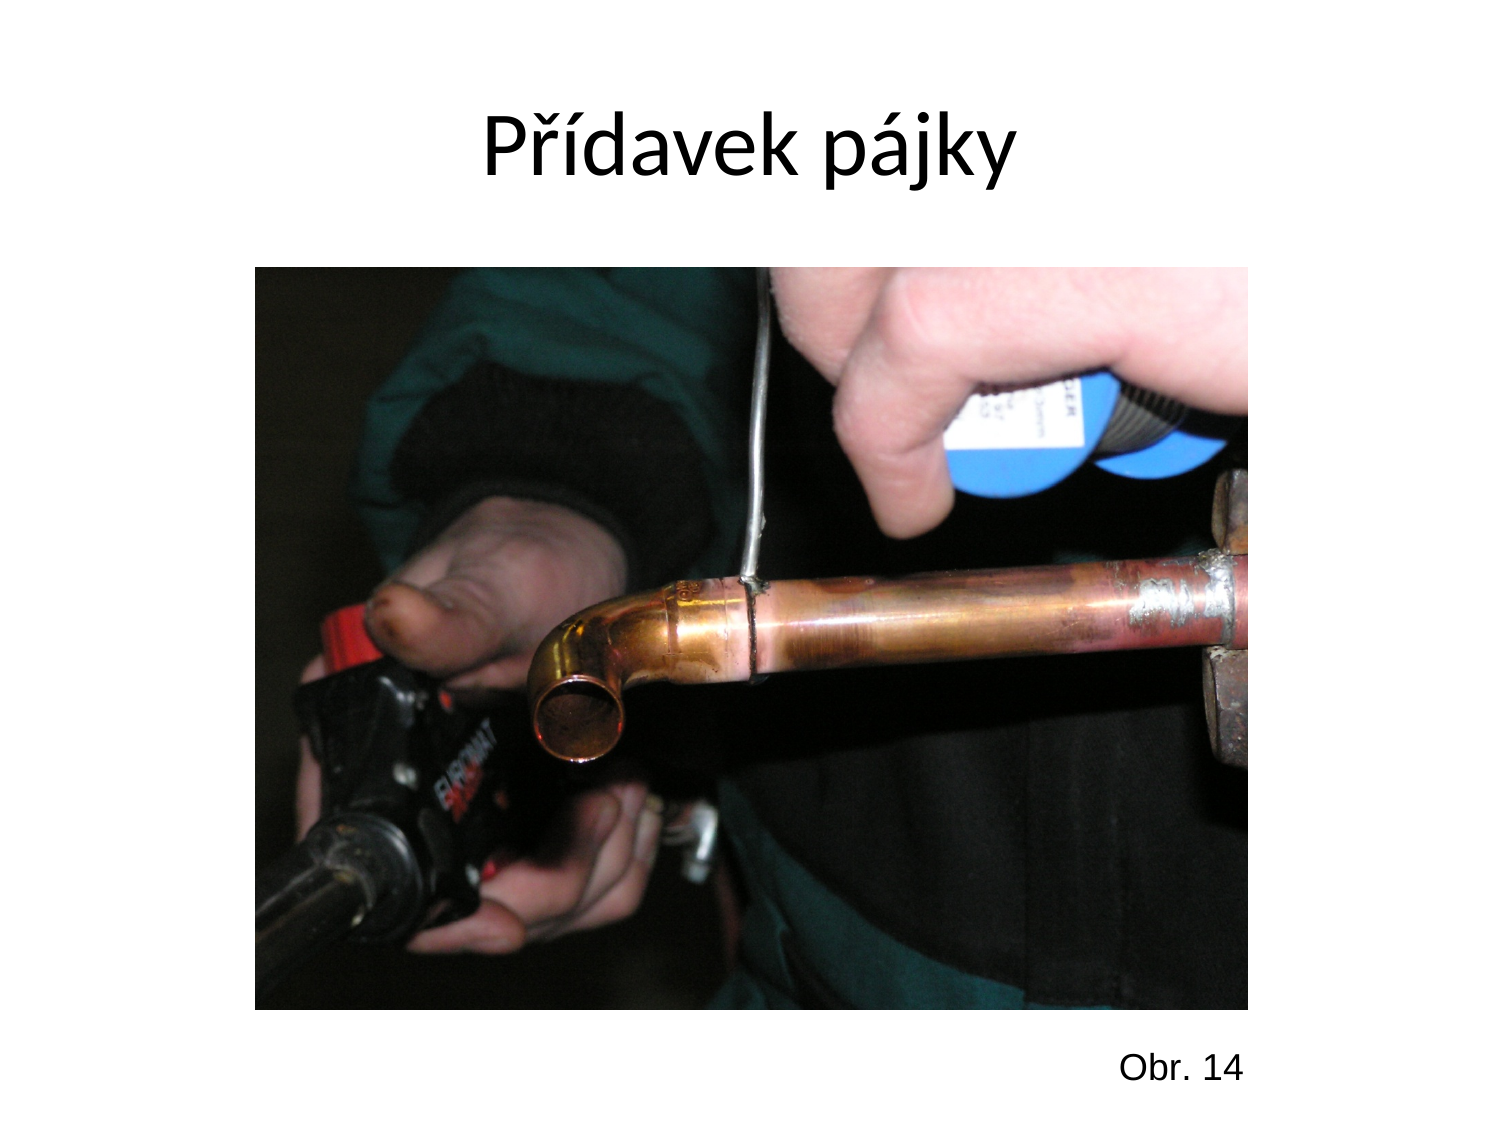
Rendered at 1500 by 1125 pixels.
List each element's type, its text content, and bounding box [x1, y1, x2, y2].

text_box Obr. 14 [1104, 1034, 1259, 1096]
title Přídavek pájky [75, 45, 1426, 233]
text_box [255, 267, 1248, 1010]
